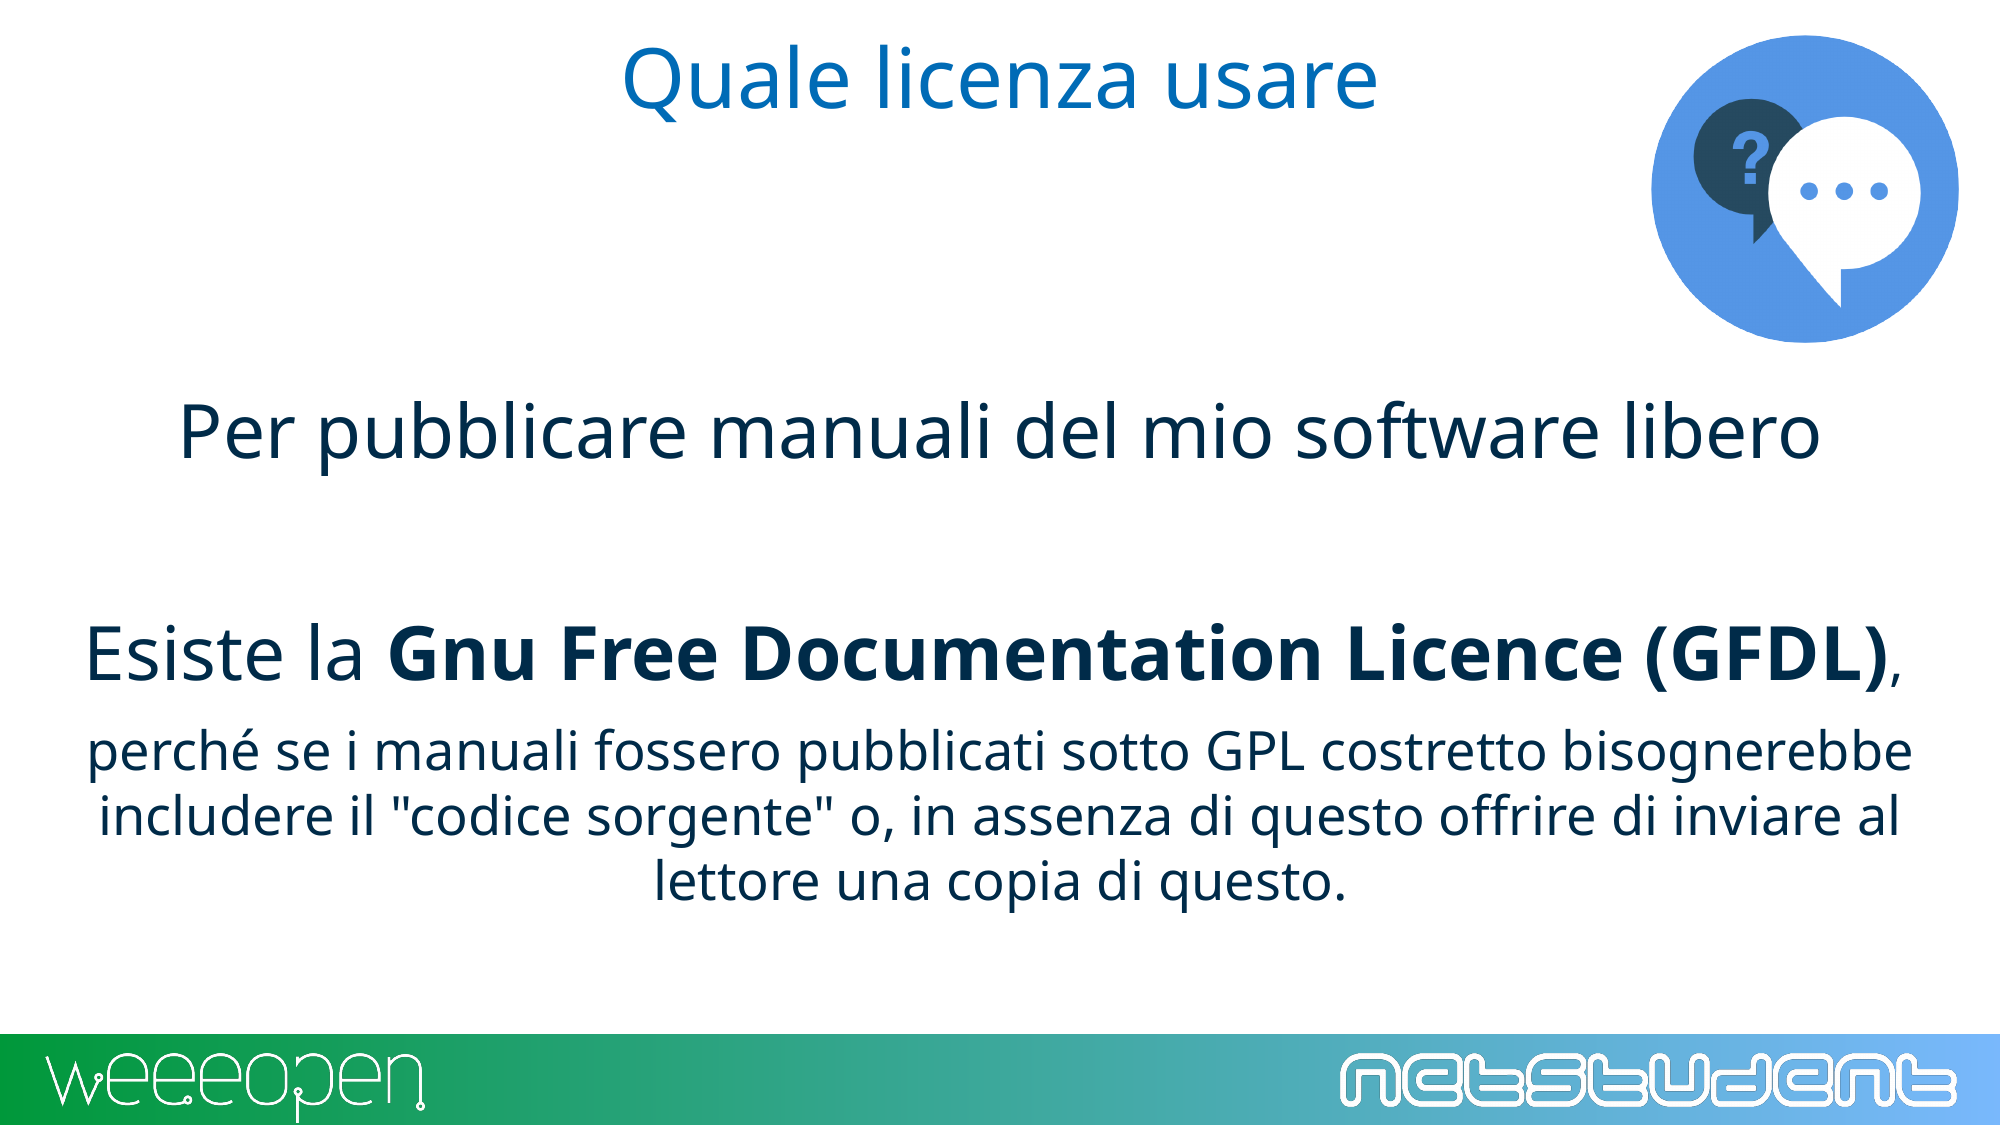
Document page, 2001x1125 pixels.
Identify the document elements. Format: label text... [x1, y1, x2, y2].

picture [45, 1053, 425, 1123]
text_box Per pubblicare manuali del mio software libero Esiste la Gnu Free Documentation Licence (GFDL), perché se i manuali fossero pubblicati sotto GPL costretto bisognerebbe includere il "codice sorgente" o, in assenza di questo offrire di inviare al lettore una copia di questo. [43, 265, 1959, 981]
text_box Quale licenza usare [43, 29, 1959, 247]
picture [1340, 1053, 1957, 1107]
picture [1651, 35, 1959, 343]
